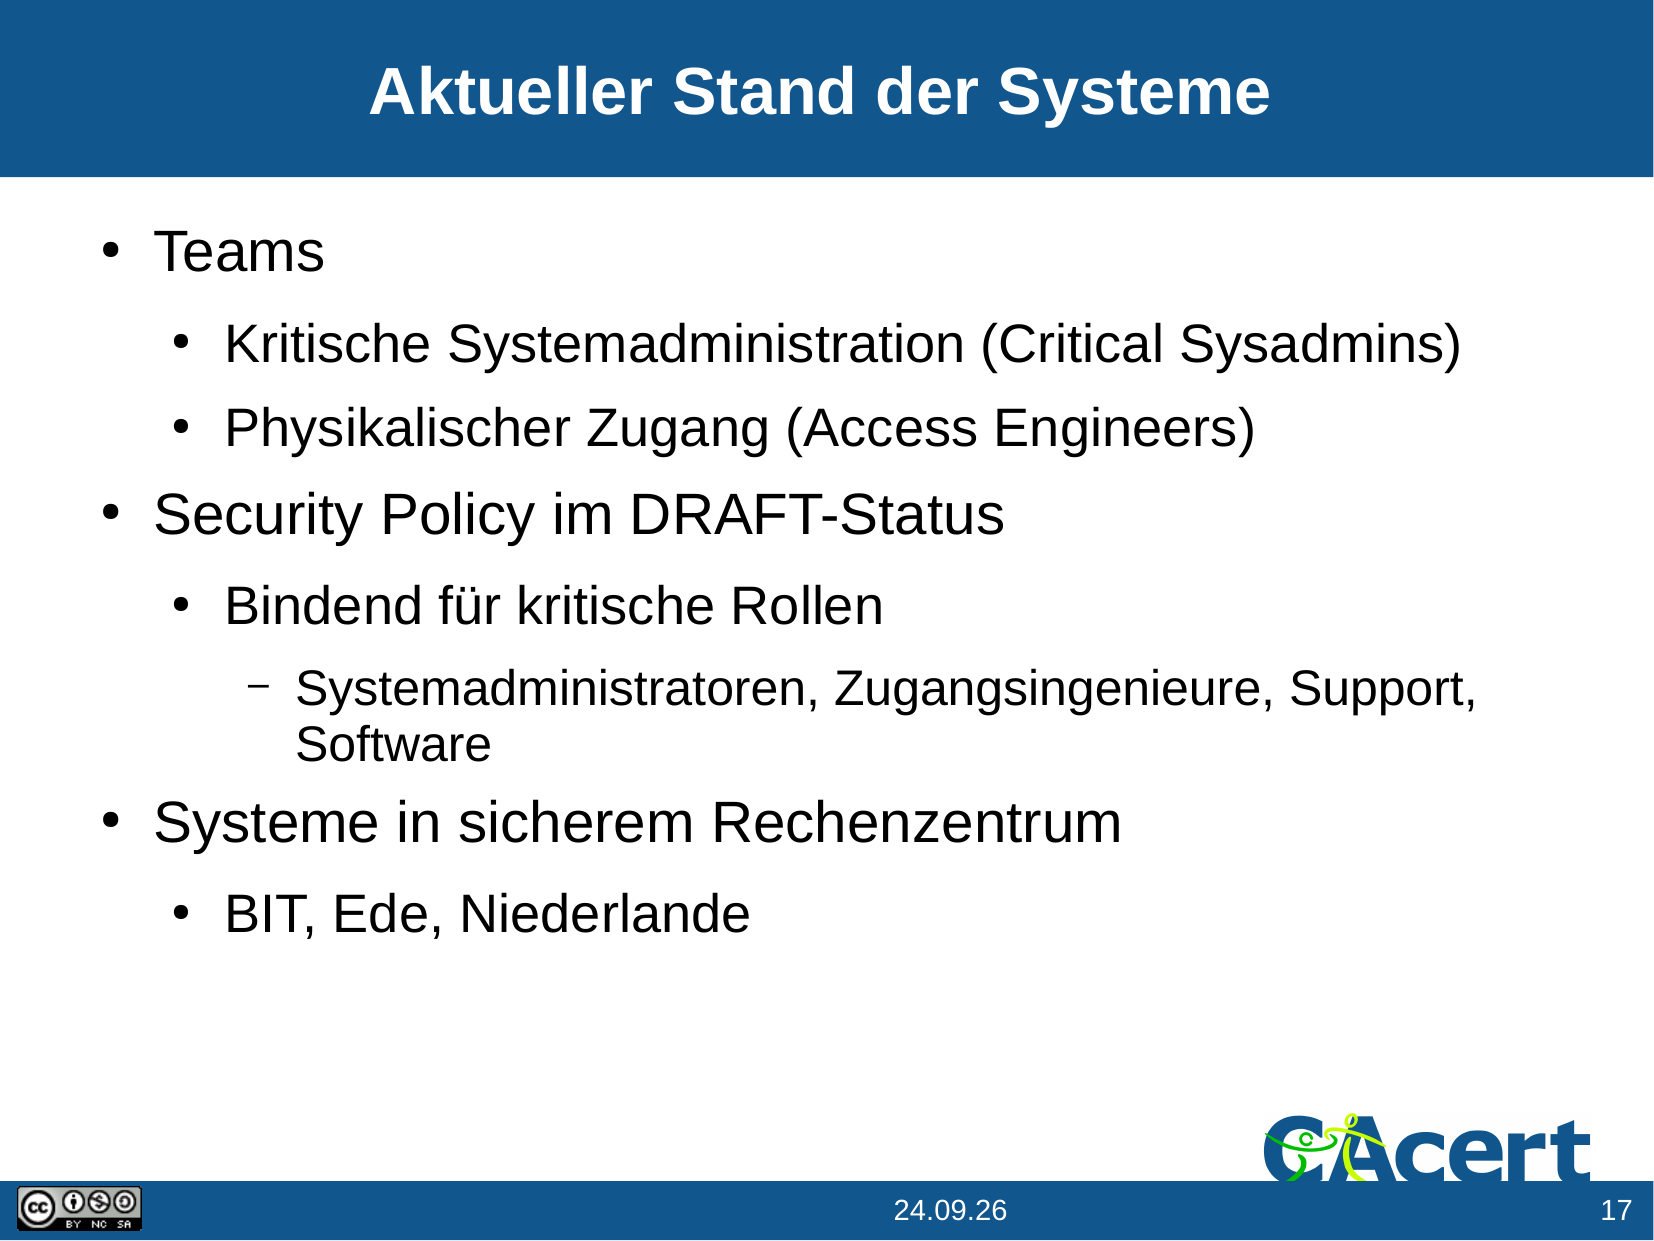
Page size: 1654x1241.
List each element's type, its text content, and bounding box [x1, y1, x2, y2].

title Aktueller Stand der Systeme [76, 17, 1565, 166]
picture [17, 1186, 142, 1231]
list Teams Kritische Systemadministration (Critical Sysadmins) Physikalischer Zugang (Access Engineers) Security Policy im DRAFT-Status Bindend für kritische Rollen Systemadministratoren, Zugangsingenieure, Support, Software Systeme in sicherem Rechenzentrum BIT, Ede, Niederlande [82, 218, 1571, 1077]
picture [1263, 1112, 1591, 1181]
